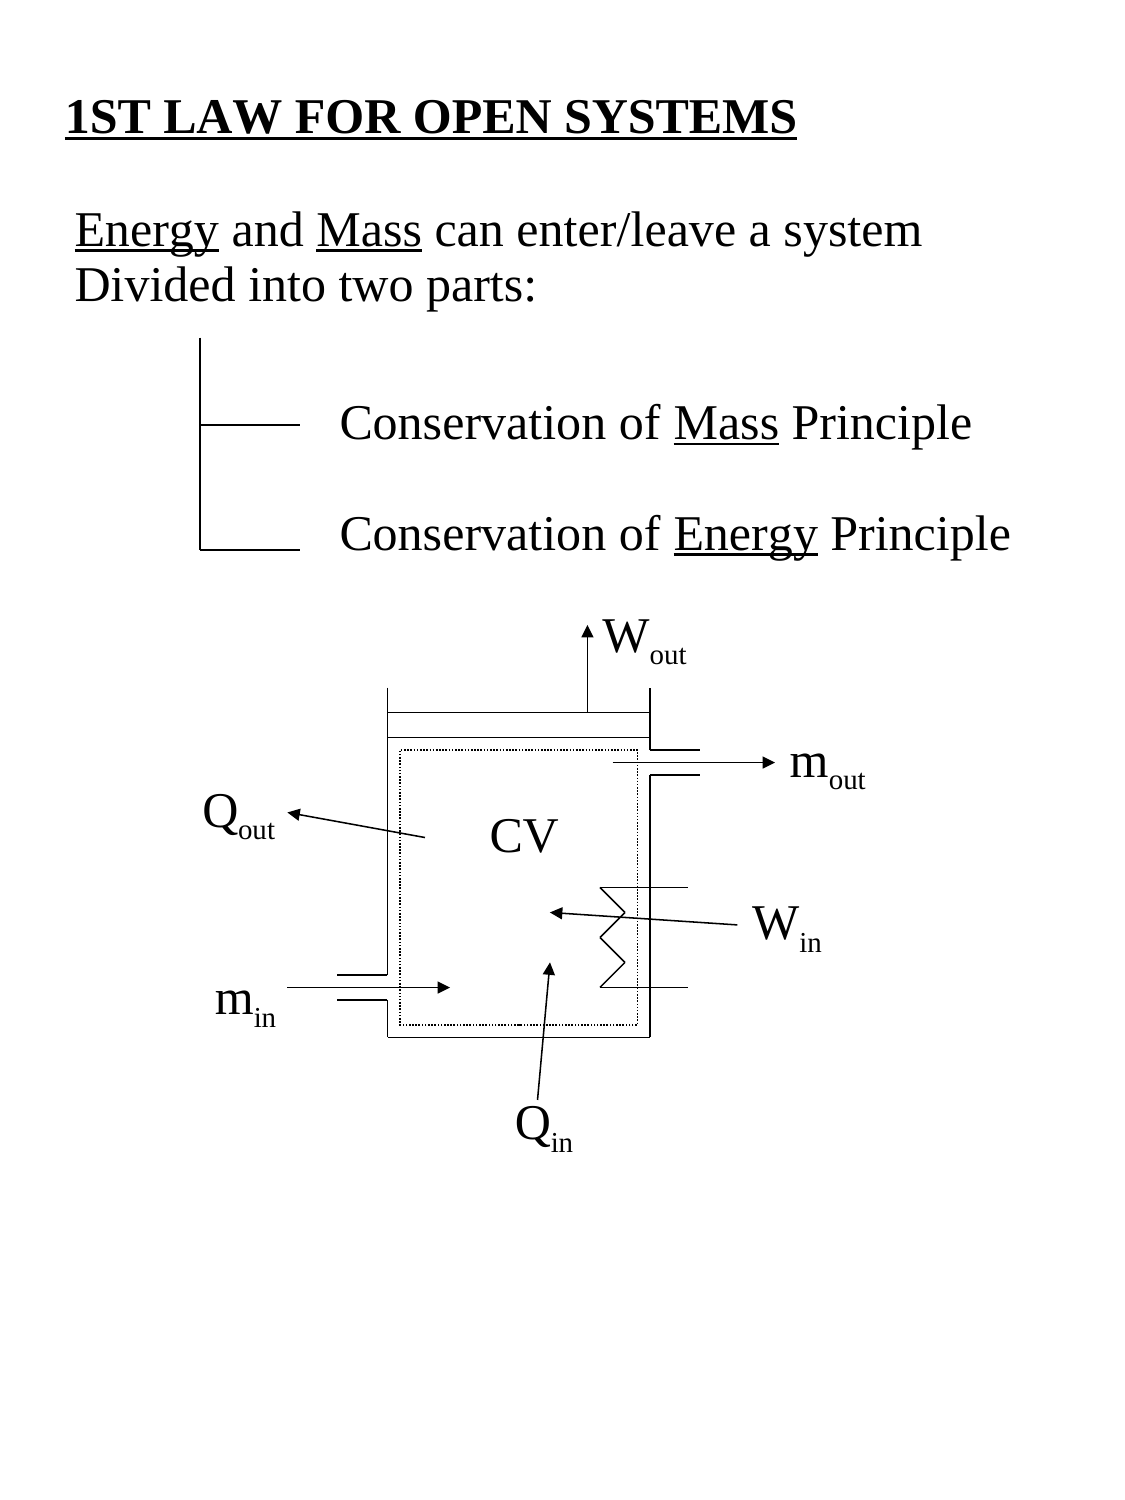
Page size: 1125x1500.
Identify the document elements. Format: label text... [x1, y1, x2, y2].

text_box Qin [499, 1087, 616, 1167]
text_box Conservation of Mass Principle Conservation of Energy Principle [324, 387, 1068, 569]
text_box CV [474, 799, 591, 871]
text_box 1ST LAW FOR OPEN SYSTEMS [50, 81, 1088, 153]
text_box Wout [587, 599, 738, 679]
text_box mout [774, 724, 891, 804]
text_box Qout [187, 774, 303, 854]
text_box Win [737, 887, 853, 967]
text_box min [199, 962, 316, 1042]
text_box Energy and Mass can enter/leave a system Divided into two parts: [59, 194, 1063, 321]
